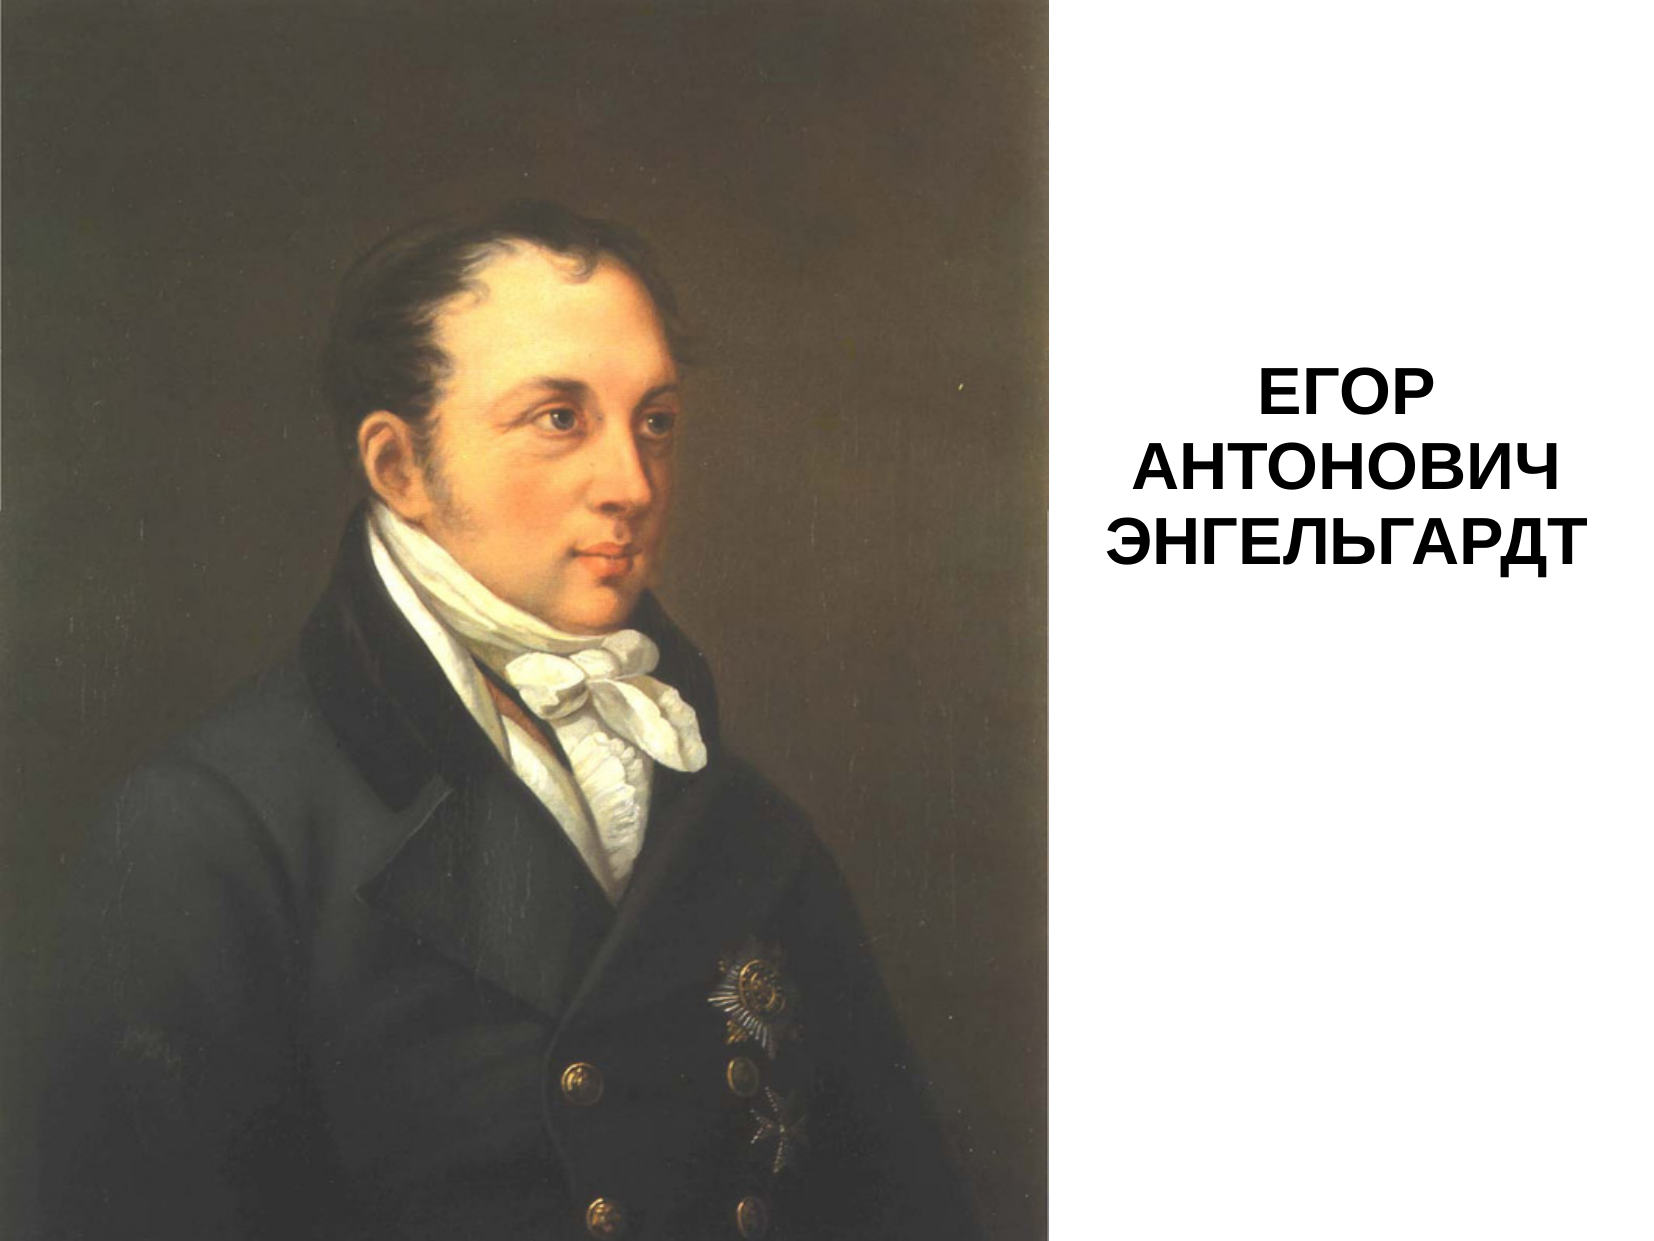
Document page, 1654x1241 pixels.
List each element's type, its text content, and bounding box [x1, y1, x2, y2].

picture [0, 0, 1049, 1241]
text_box ЕГОР АНТОНОВИЧ ЭНГЕЛЬГАРДТ [1090, 346, 1604, 587]
